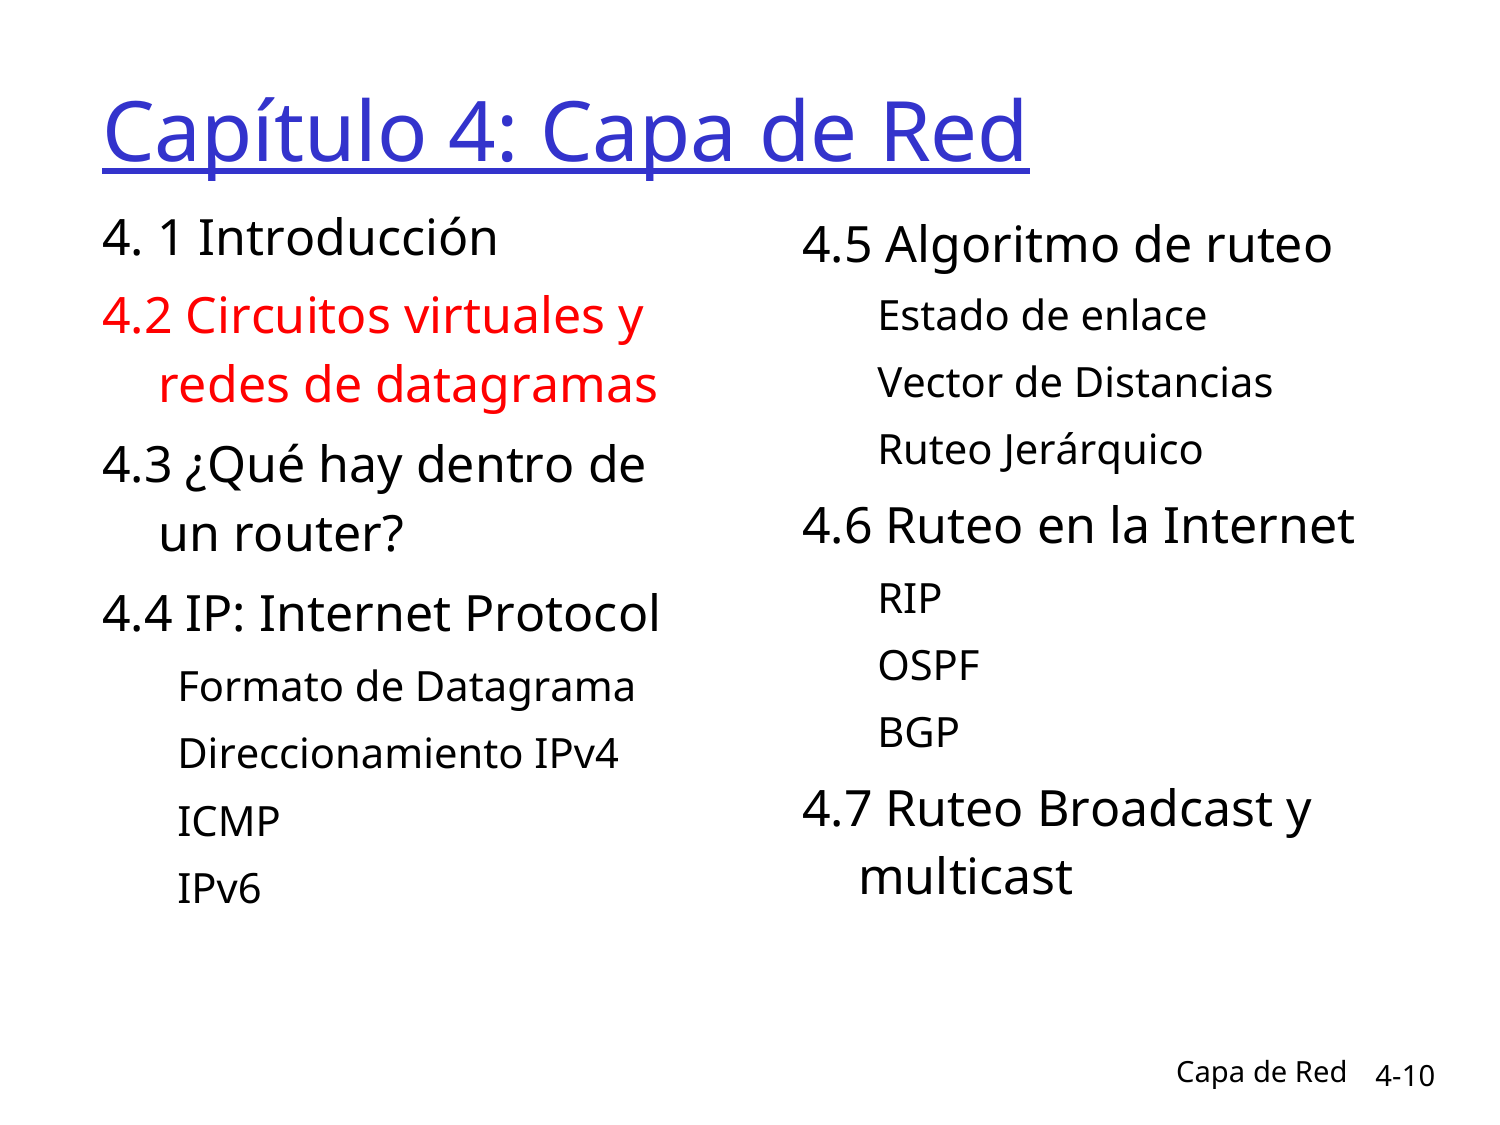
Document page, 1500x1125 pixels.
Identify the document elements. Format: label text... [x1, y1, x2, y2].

list 4. 1 Introducción 4.2 Circuitos virtuales y redes de datagramas 4.3 ¿Qué hay dentro de un router? 4.4 IP: Internet Protocol Formato de Datagrama Direccionamiento IPv4 ICMP IPv6 [87, 198, 713, 1013]
title Capítulo 4: Capa de Red [87, 37, 1363, 225]
list 4.5 Algoritmo de ruteo Estado de enlace Vector de Distancias Ruteo Jerárquico 4.6 Ruteo en la Internet RIP OSPF BGP 4.7 Ruteo Broadcast y multicast [787, 205, 1413, 1088]
